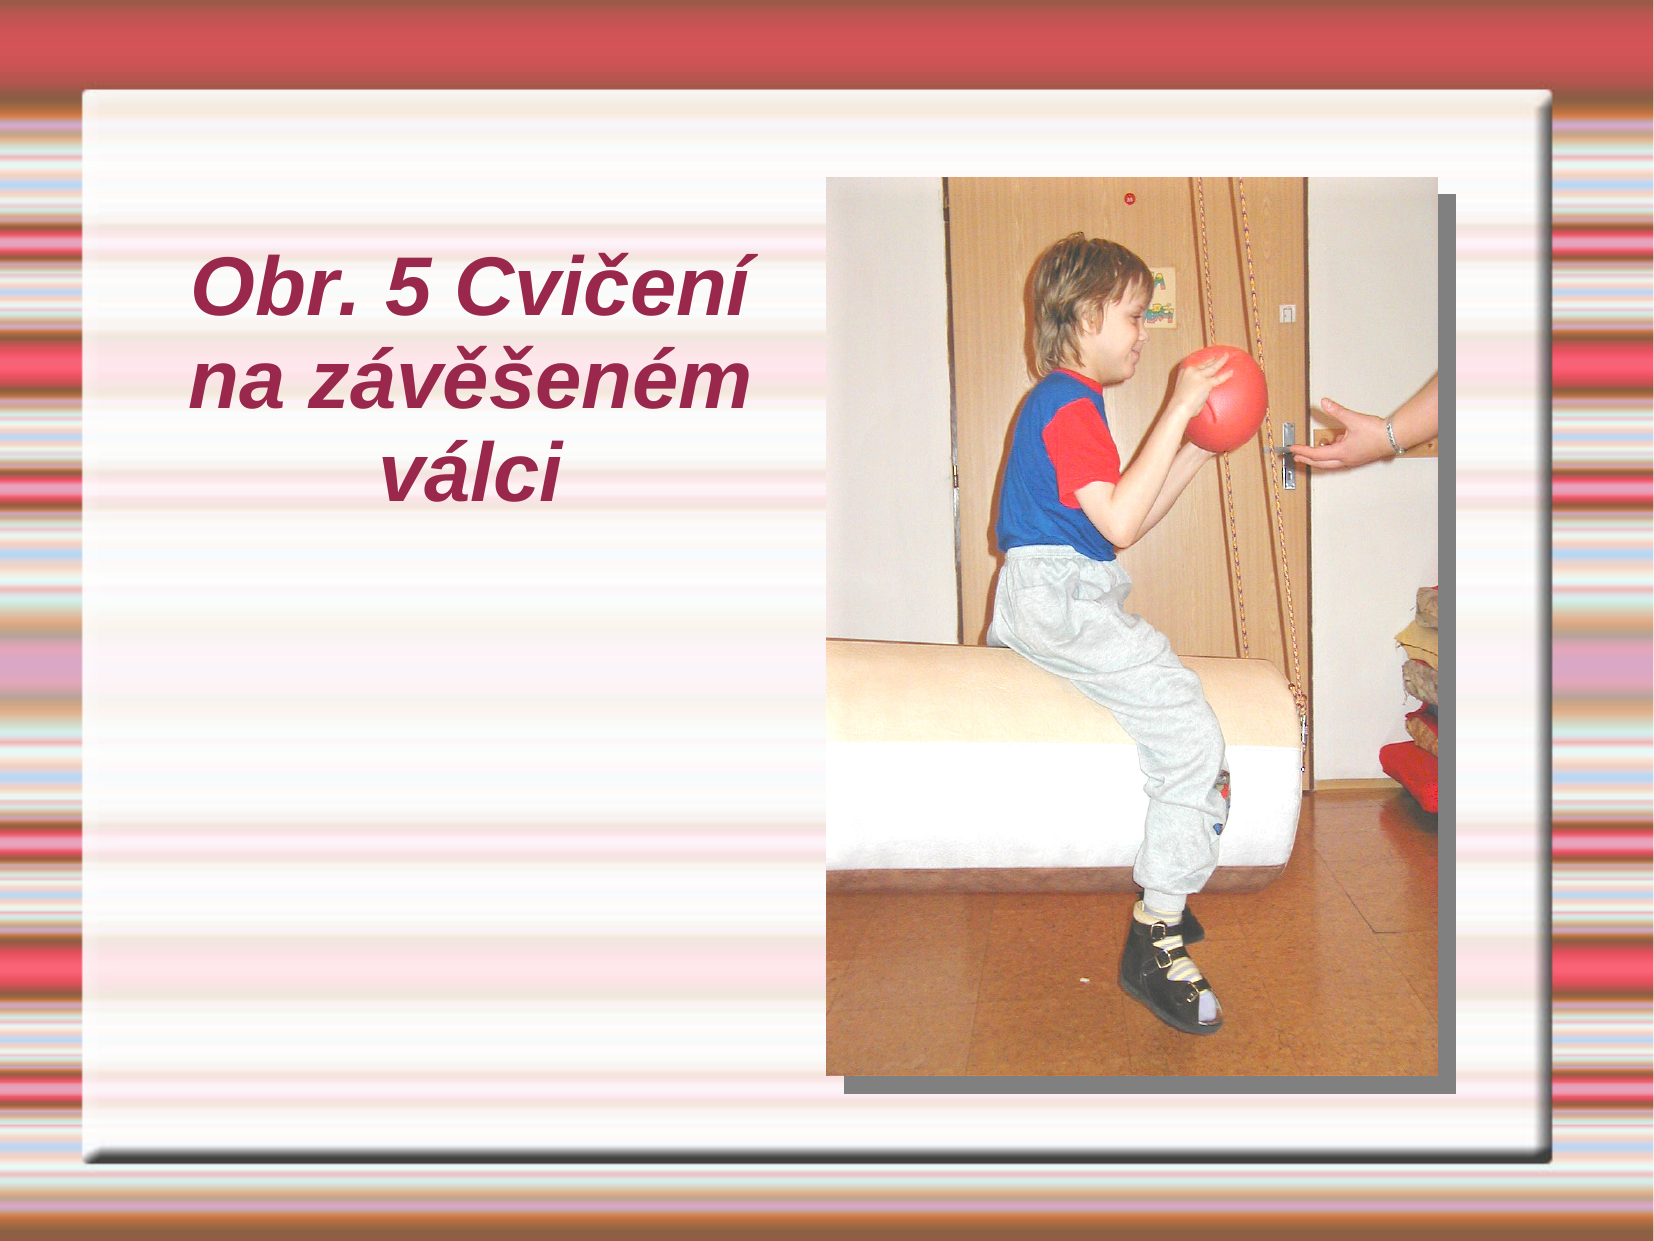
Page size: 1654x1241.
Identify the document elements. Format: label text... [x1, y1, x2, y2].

picture [0, 0, 1654, 1241]
title Obr. 5 Cvičení na závěšeném válci [147, 0, 794, 768]
